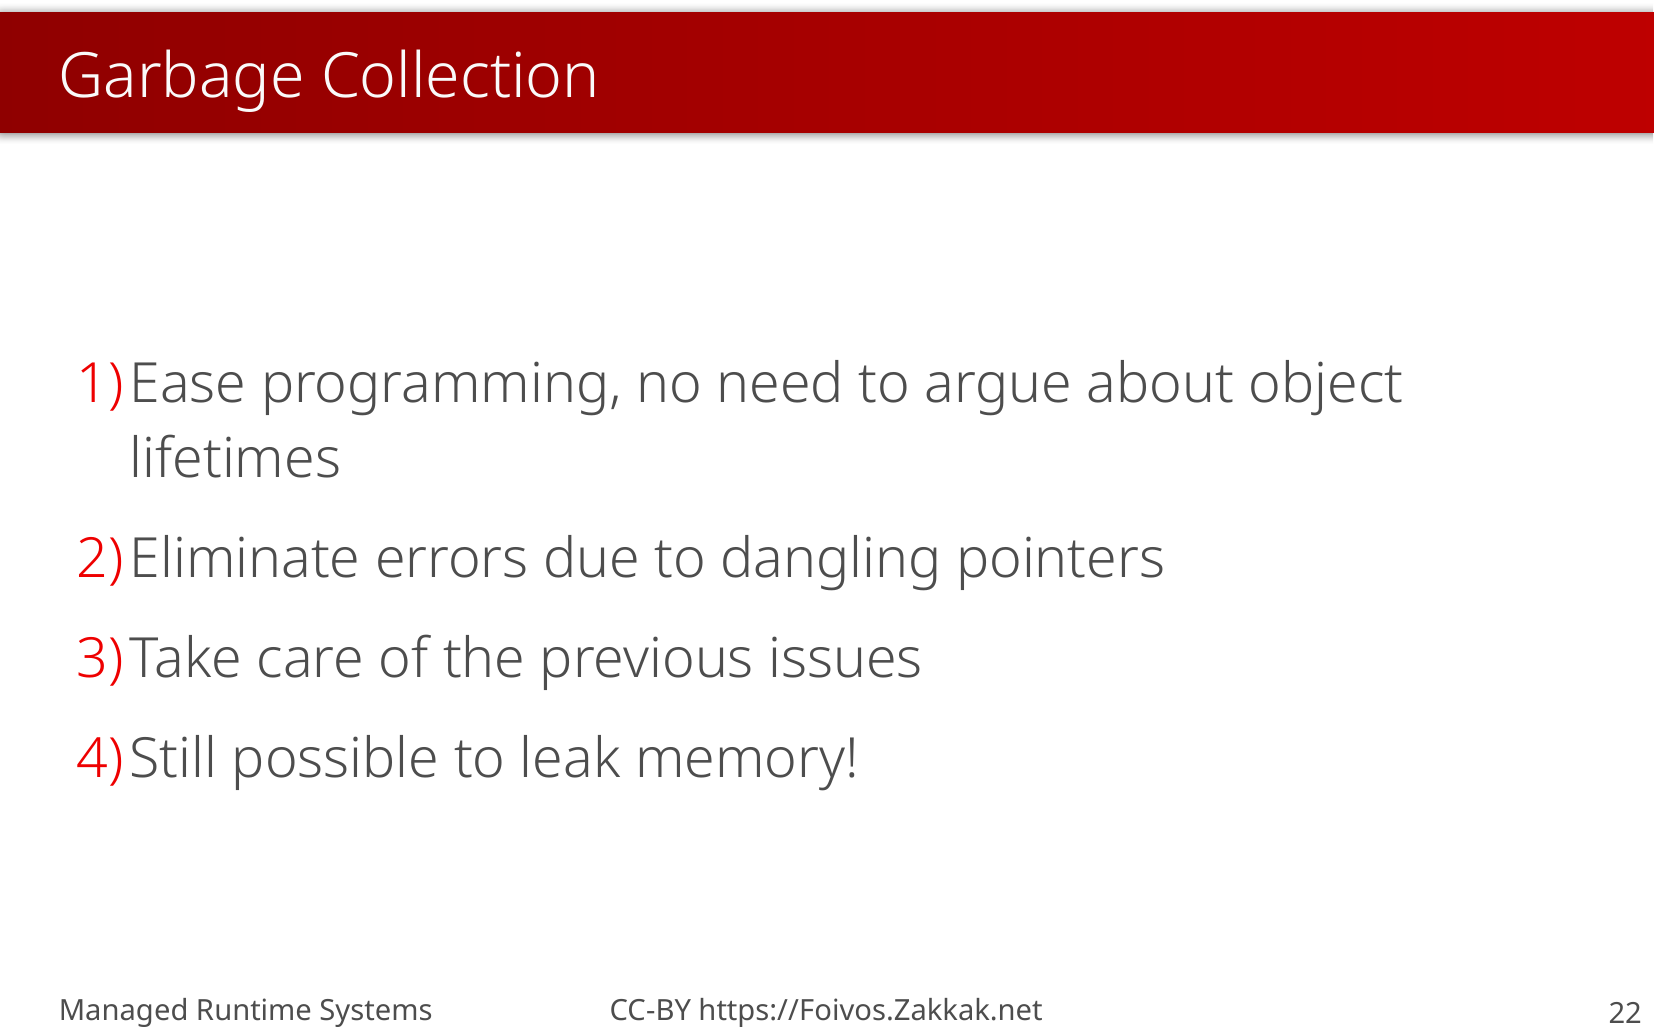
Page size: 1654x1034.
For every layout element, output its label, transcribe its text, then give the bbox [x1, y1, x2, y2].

list Ease programming, no need to argue about object lifetimes Eliminate errors due to dangling pointers Take care of the previous issues Still possible to leak memory! [58, 177, 1594, 960]
title Garbage Collection [58, 7, 1329, 139]
